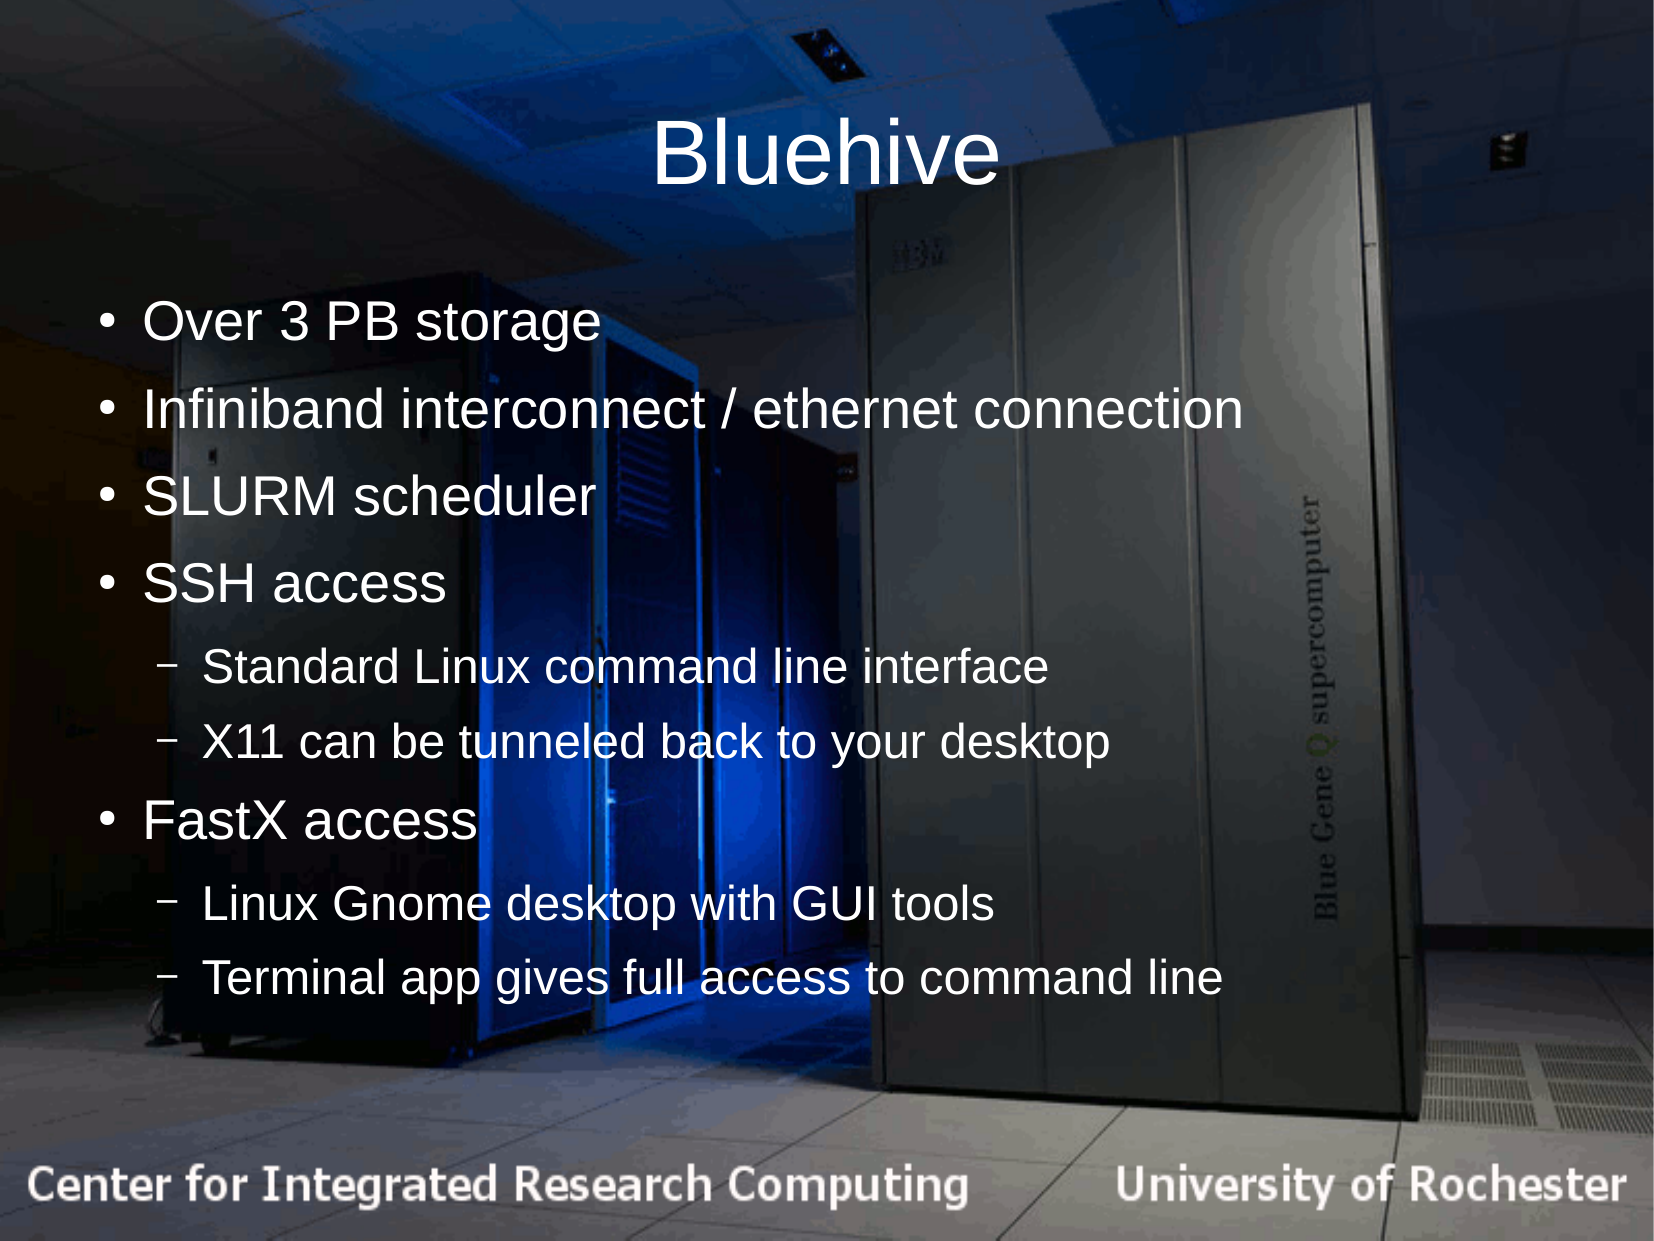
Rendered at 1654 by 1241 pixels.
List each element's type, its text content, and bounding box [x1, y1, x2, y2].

list Over 3 PB storage Infiniband interconnect / ethernet connection SLURM scheduler SSH access Standard Linux command line interface X11 can be tunneled back to your desktop FastX access Linux Gnome desktop with GUI tools Terminal app gives full access to command line [82, 290, 1571, 1010]
title Bluehive [82, 49, 1571, 257]
picture [0, 0, 1654, 1241]
